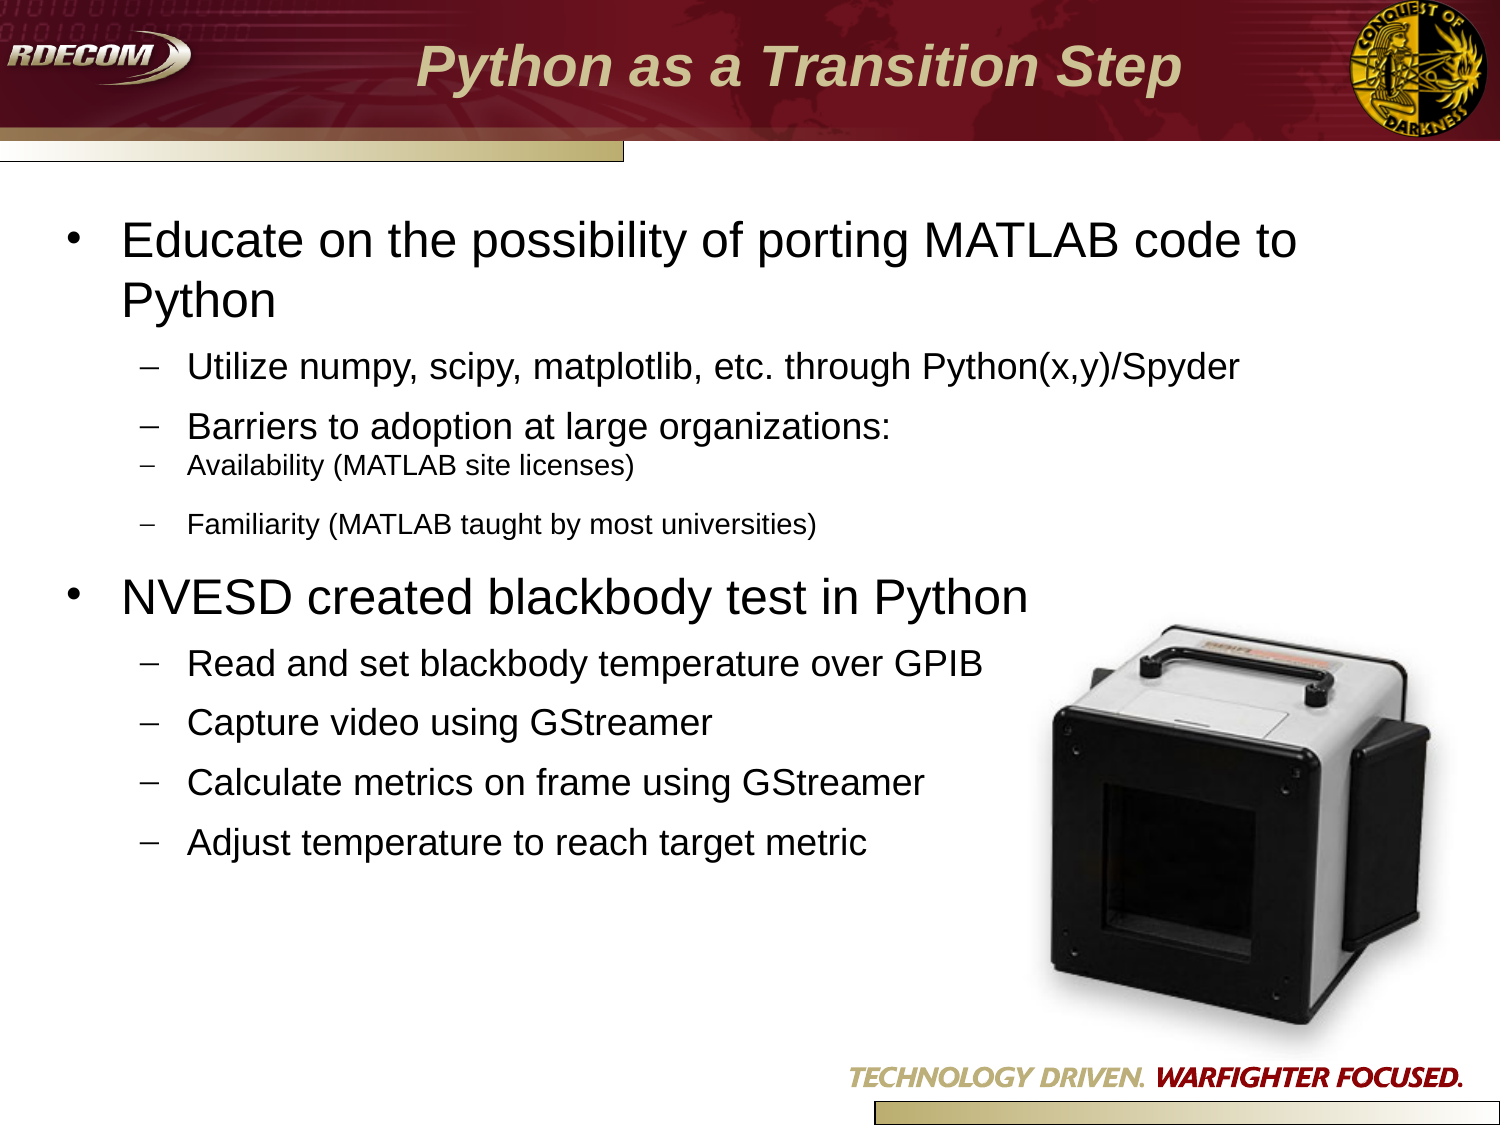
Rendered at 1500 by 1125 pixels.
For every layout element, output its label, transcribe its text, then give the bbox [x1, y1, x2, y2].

list Educate on the possibility of porting MATLAB code to Python Utilize numpy, scipy, matplotlib, etc. through Python(x,y)/Spyder Barriers to adoption at large organizations: Availability (MATLAB site licenses) Familiarity (MATLAB taught by most universities) NVESD created blackbody test in Python Read and set blackbody temperature over GPIB Capture video using GStreamer Calculate metrics on frame using GStreamer Adjust temperature to reach target metric [50, 200, 1400, 943]
picture [0, 0, 1500, 141]
picture [1012, 612, 1464, 1061]
title Python as a Transition Step [262, 0, 1338, 138]
